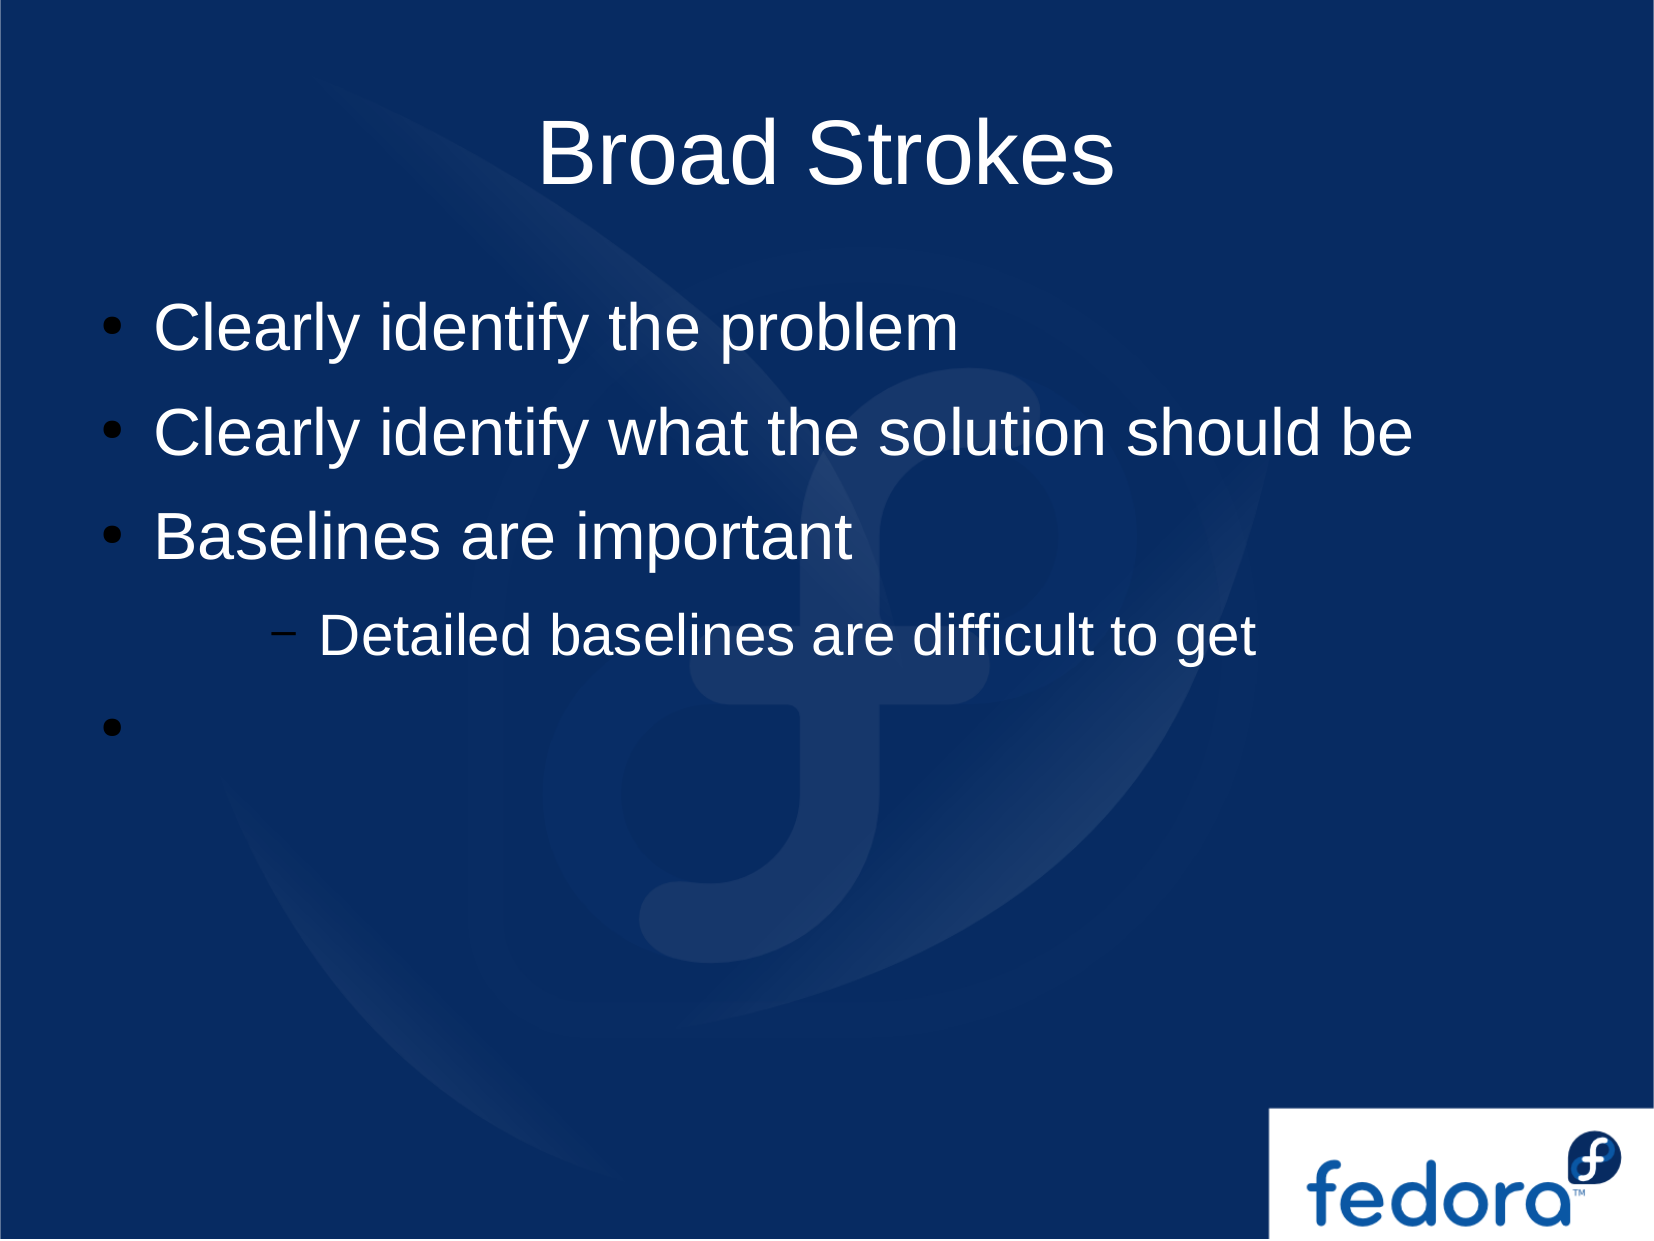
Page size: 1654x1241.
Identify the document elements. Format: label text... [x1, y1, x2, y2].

picture [0, 0, 1654, 1239]
title Broad Strokes [82, 56, 1571, 250]
list Clearly identify the problem Clearly identify what the solution should be Baselines are important Detailed baselines are difficult to get [82, 290, 1571, 1094]
